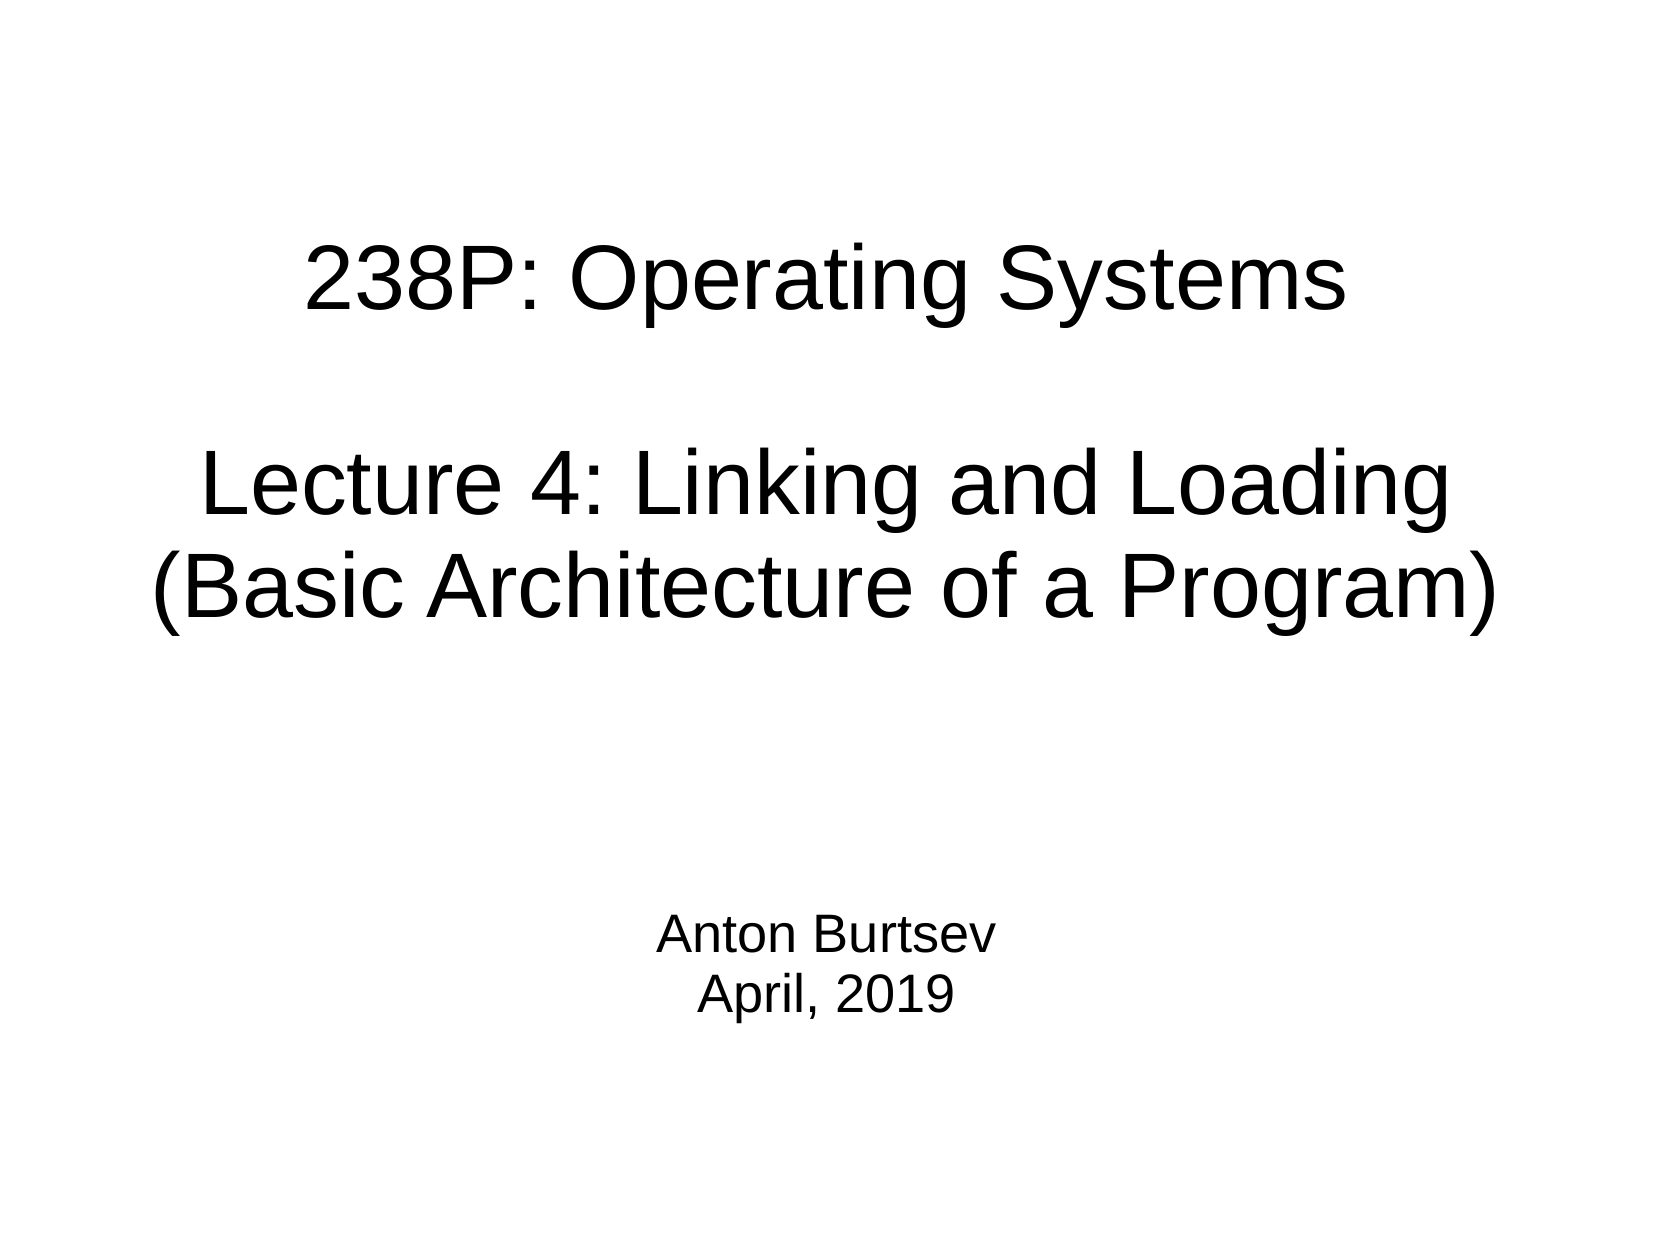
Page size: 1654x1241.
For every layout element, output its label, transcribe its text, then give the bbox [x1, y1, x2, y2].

title 238P: Operating Systems Lecture 4: Linking and Loading (Basic Architecture of a Program) [82, 113, 1571, 637]
subtitle Anton Burtsev April, 2019 [82, 637, 1571, 1109]
